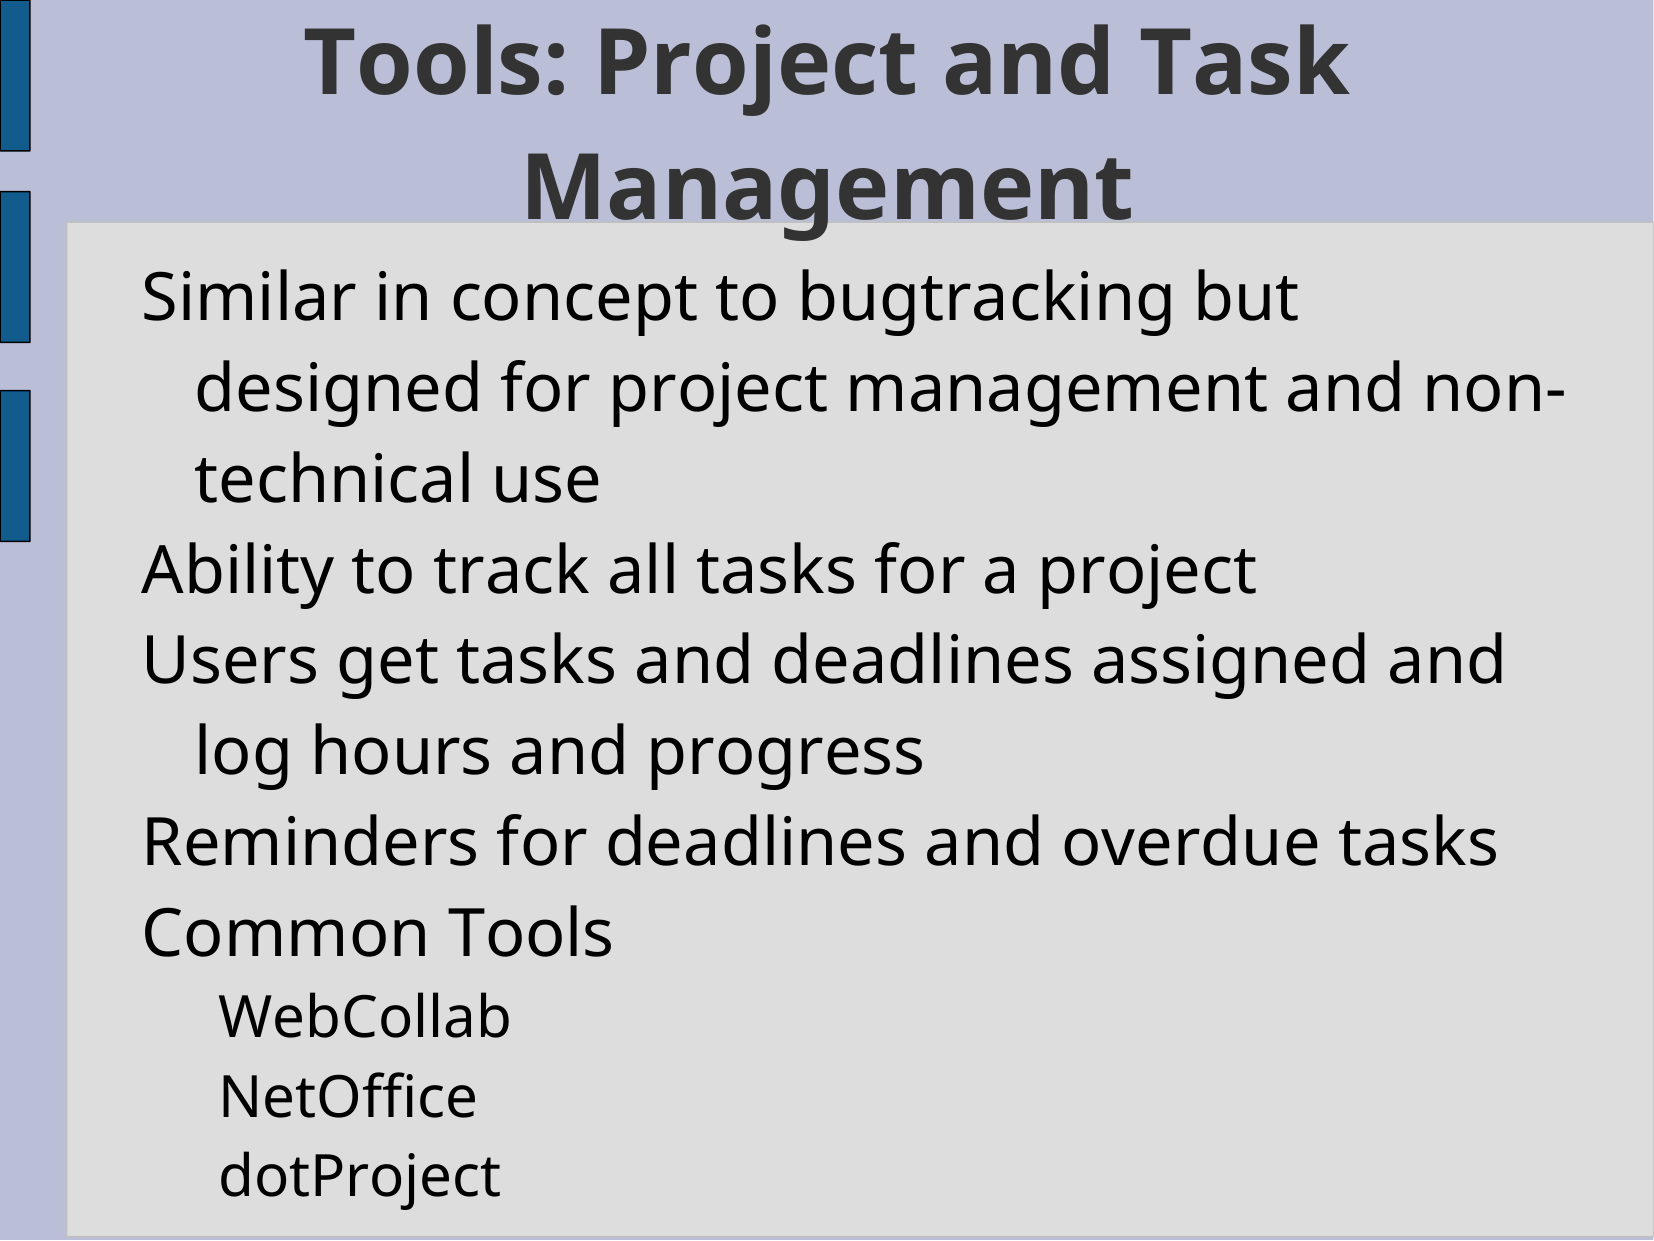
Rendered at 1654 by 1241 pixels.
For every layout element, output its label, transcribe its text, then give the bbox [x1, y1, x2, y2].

title Tools: Project and Task Management [121, 18, 1534, 225]
list Similar in concept to bugtracking but designed for project management and non-technical use Ability to track all tasks for a project Users get tasks and deadlines assigned and log hours and progress Reminders for deadlines and overdue tasks Common Tools WebCollab NetOffice dotProject [124, 249, 1590, 1182]
